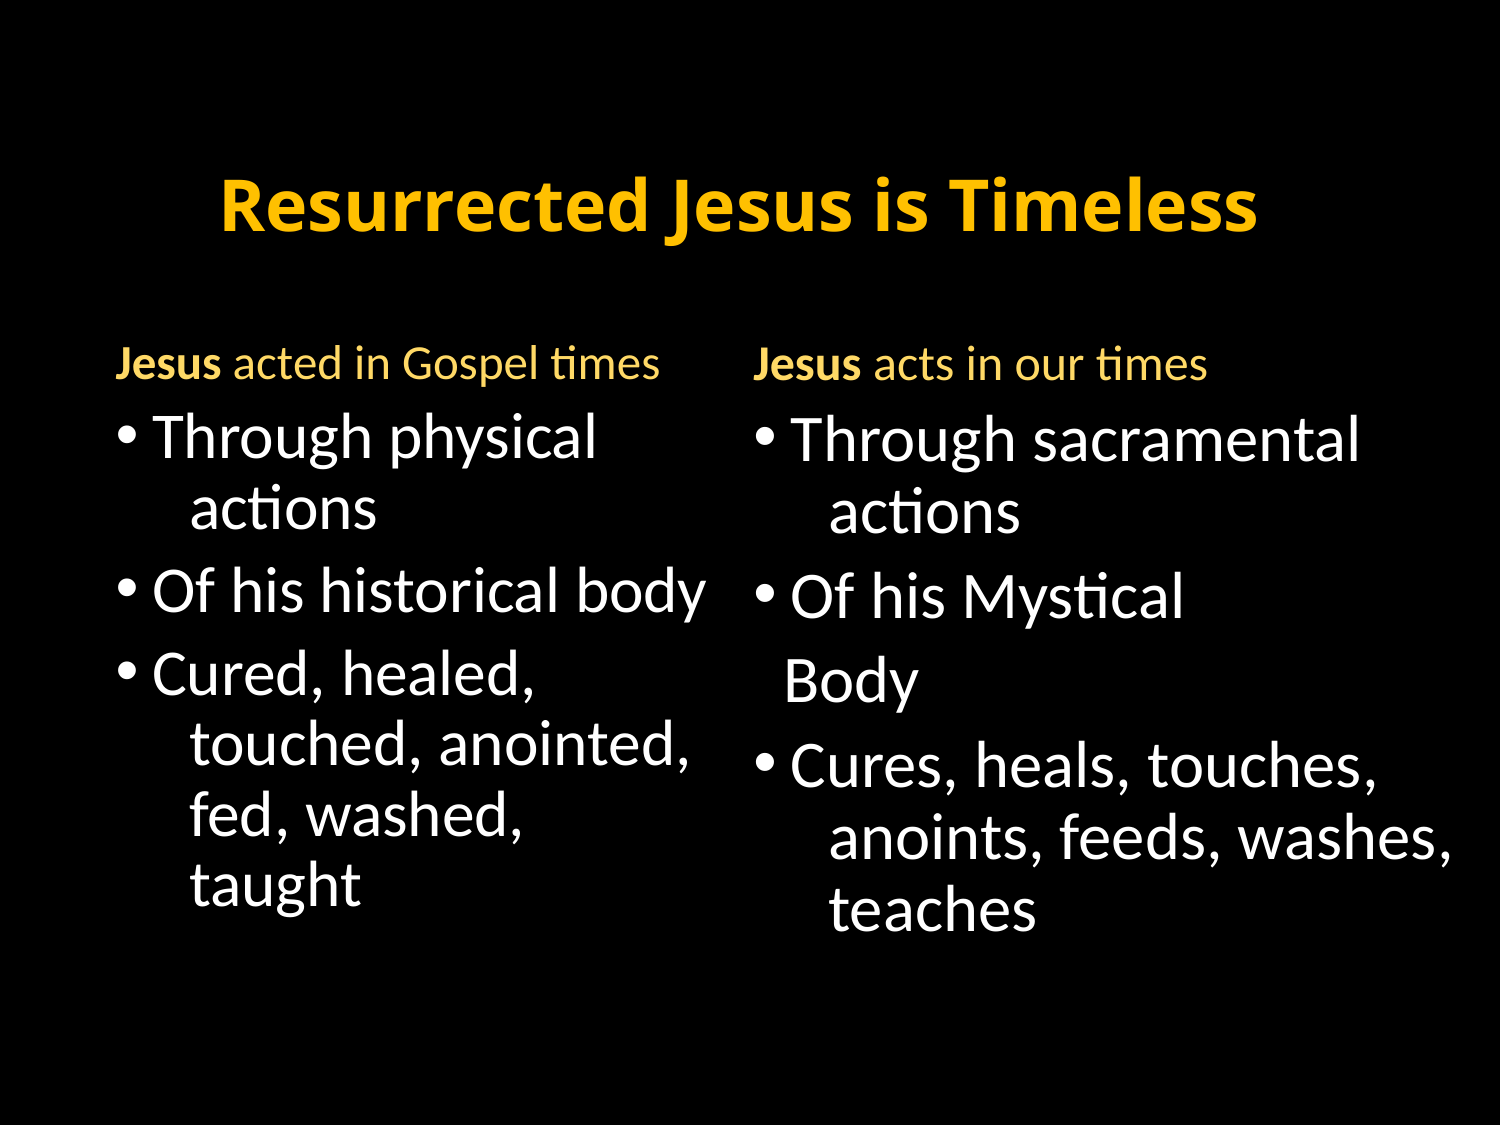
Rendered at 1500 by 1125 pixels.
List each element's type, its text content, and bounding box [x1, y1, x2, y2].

list Jesus acted in Gospel times Through physical actions Of his historical body Cured, healed, touched, anointed, fed, washed, taught [100, 329, 726, 1005]
list Jesus acts in our times Through sacramental actions Of his Mystical Body Cures, heals, touches, anoints, feeds, washes, teaches [738, 329, 1473, 1005]
title Resurrected Jesus is Timeless [0, 108, 1276, 297]
